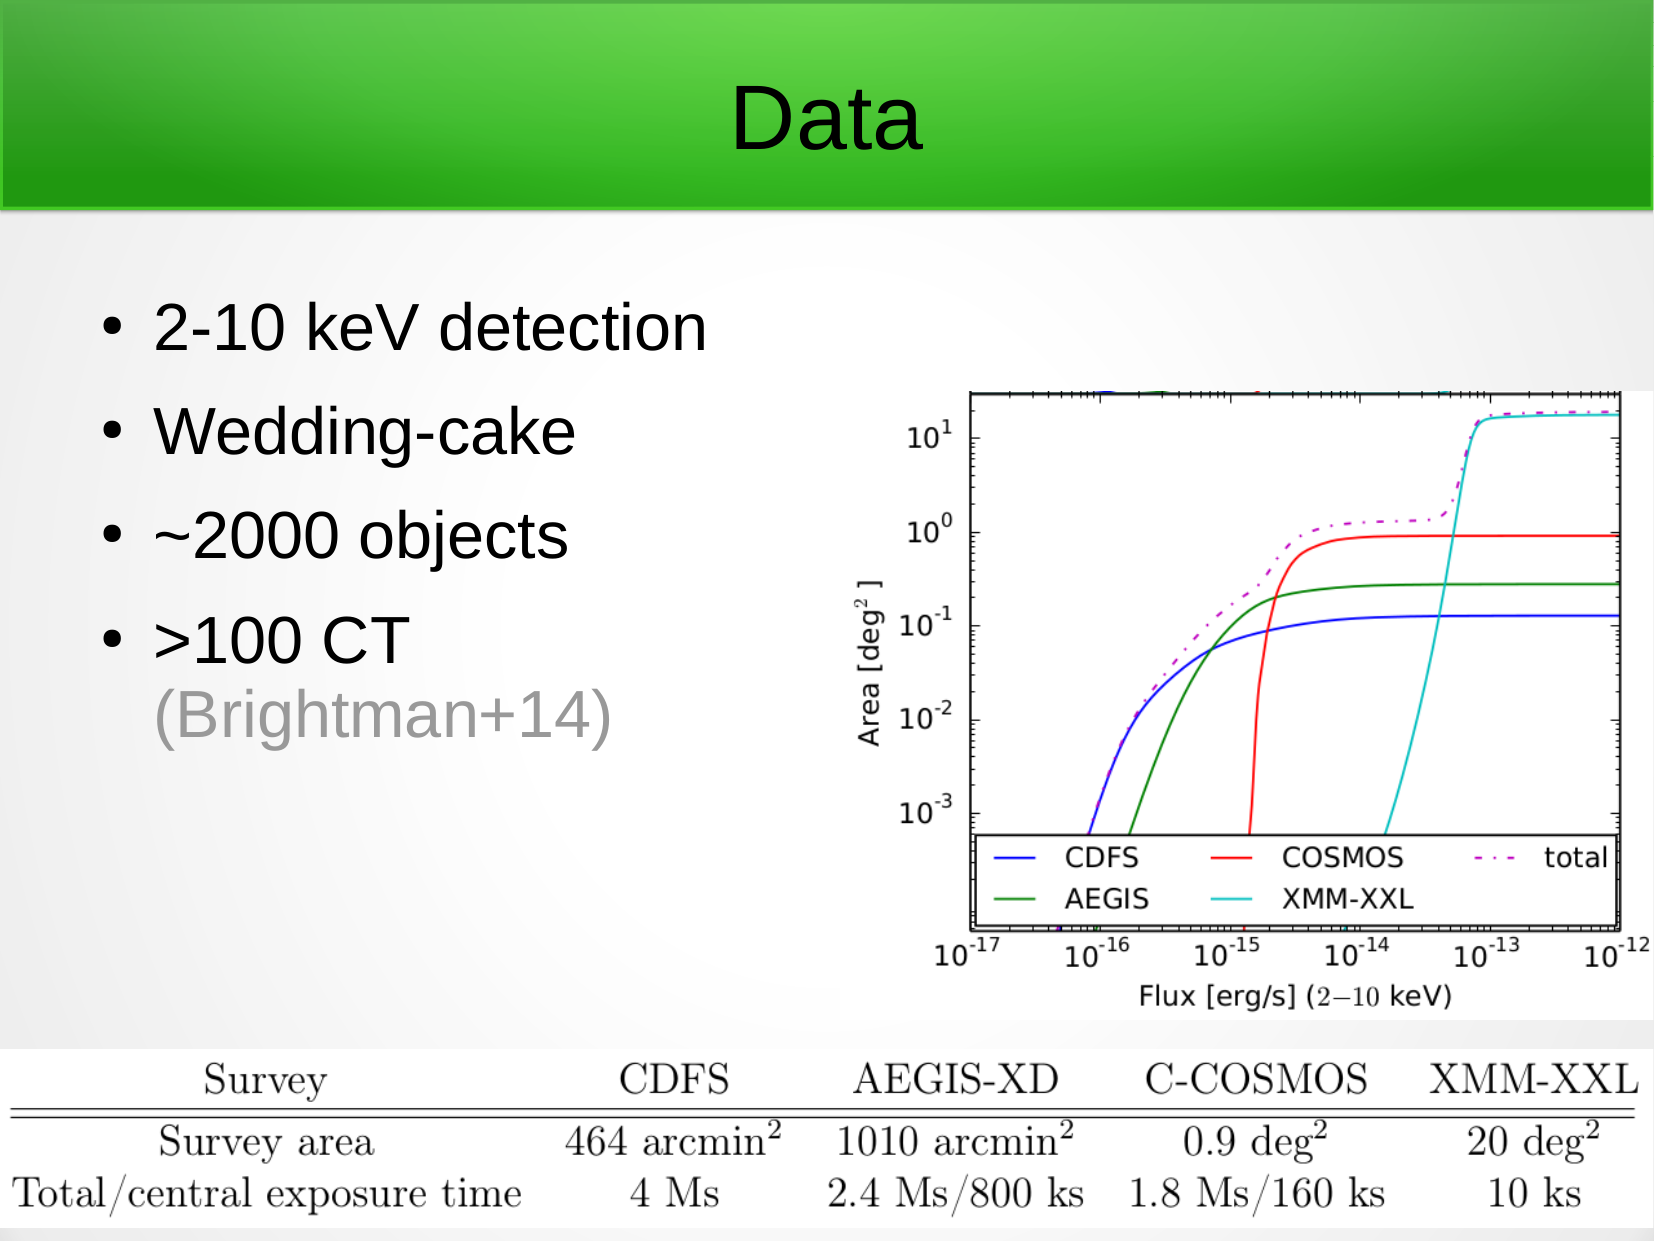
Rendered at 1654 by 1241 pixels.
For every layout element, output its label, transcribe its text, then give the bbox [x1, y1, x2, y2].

title Data [82, 47, 1571, 189]
picture [840, 391, 1654, 1021]
list 2-10 keV detection Wedding-cake ~2000 objects >100 CT (Brightman+14) [82, 290, 841, 1010]
picture [0, 1049, 1654, 1228]
